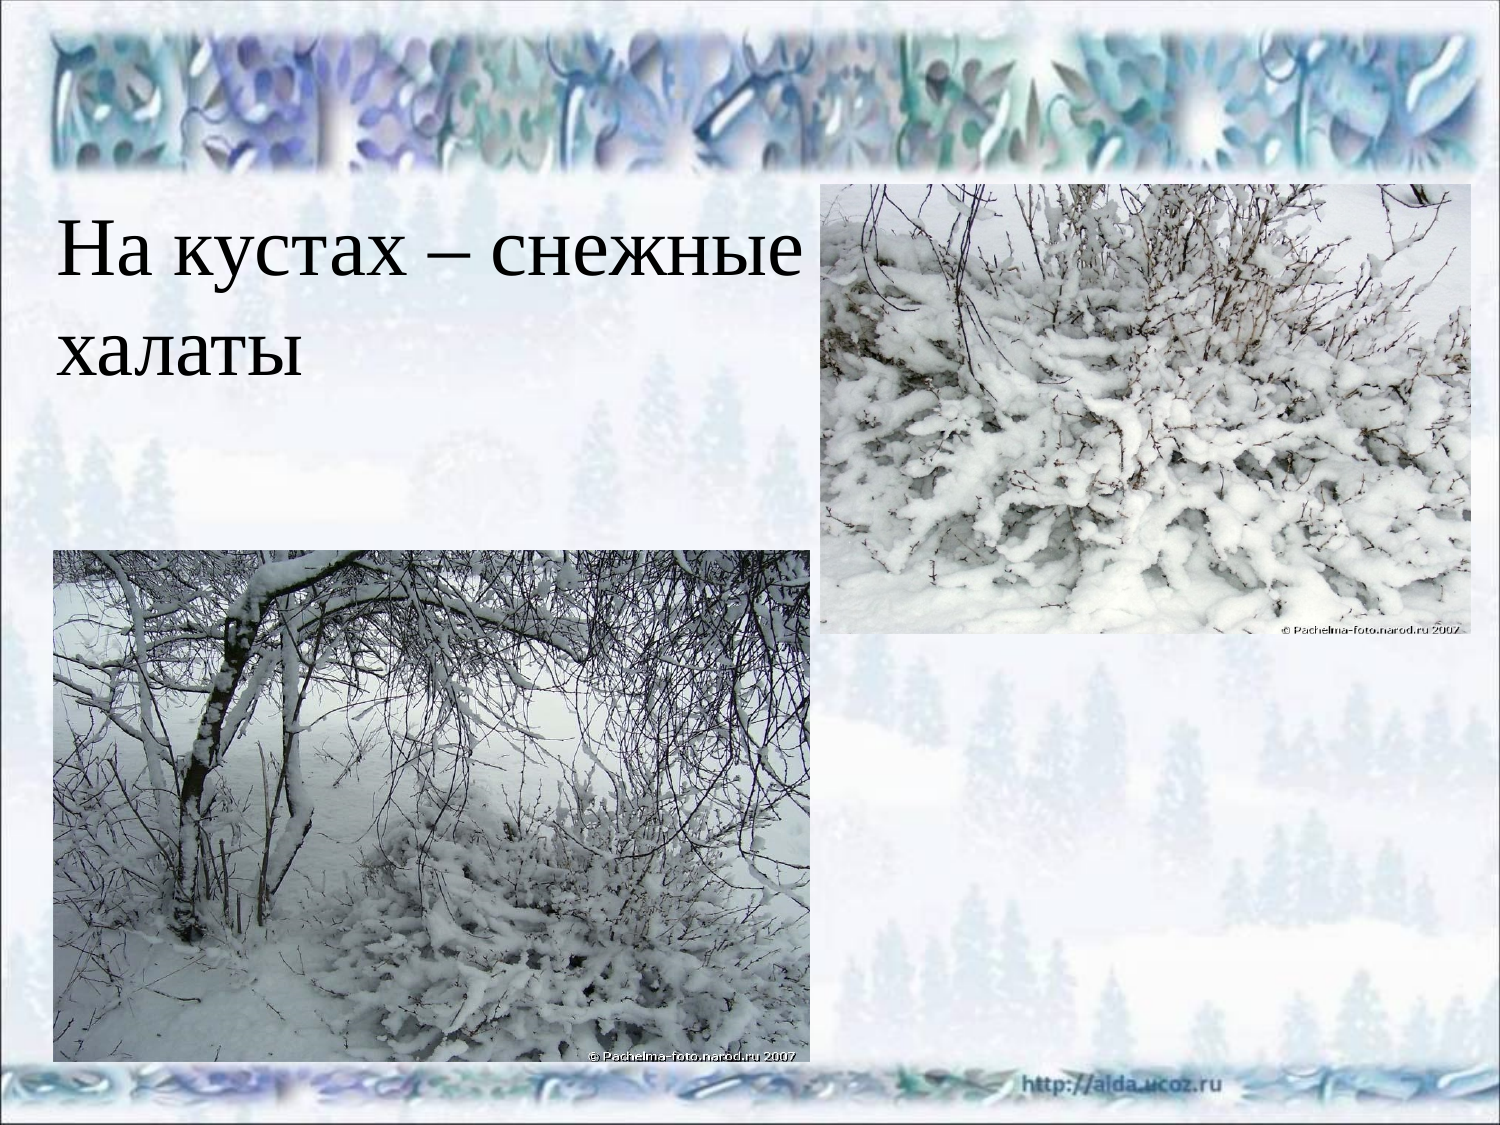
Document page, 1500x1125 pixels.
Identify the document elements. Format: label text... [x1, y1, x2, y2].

picture [0, 0, 1500, 1125]
text_box На кустах – снежные халаты [41, 184, 892, 402]
